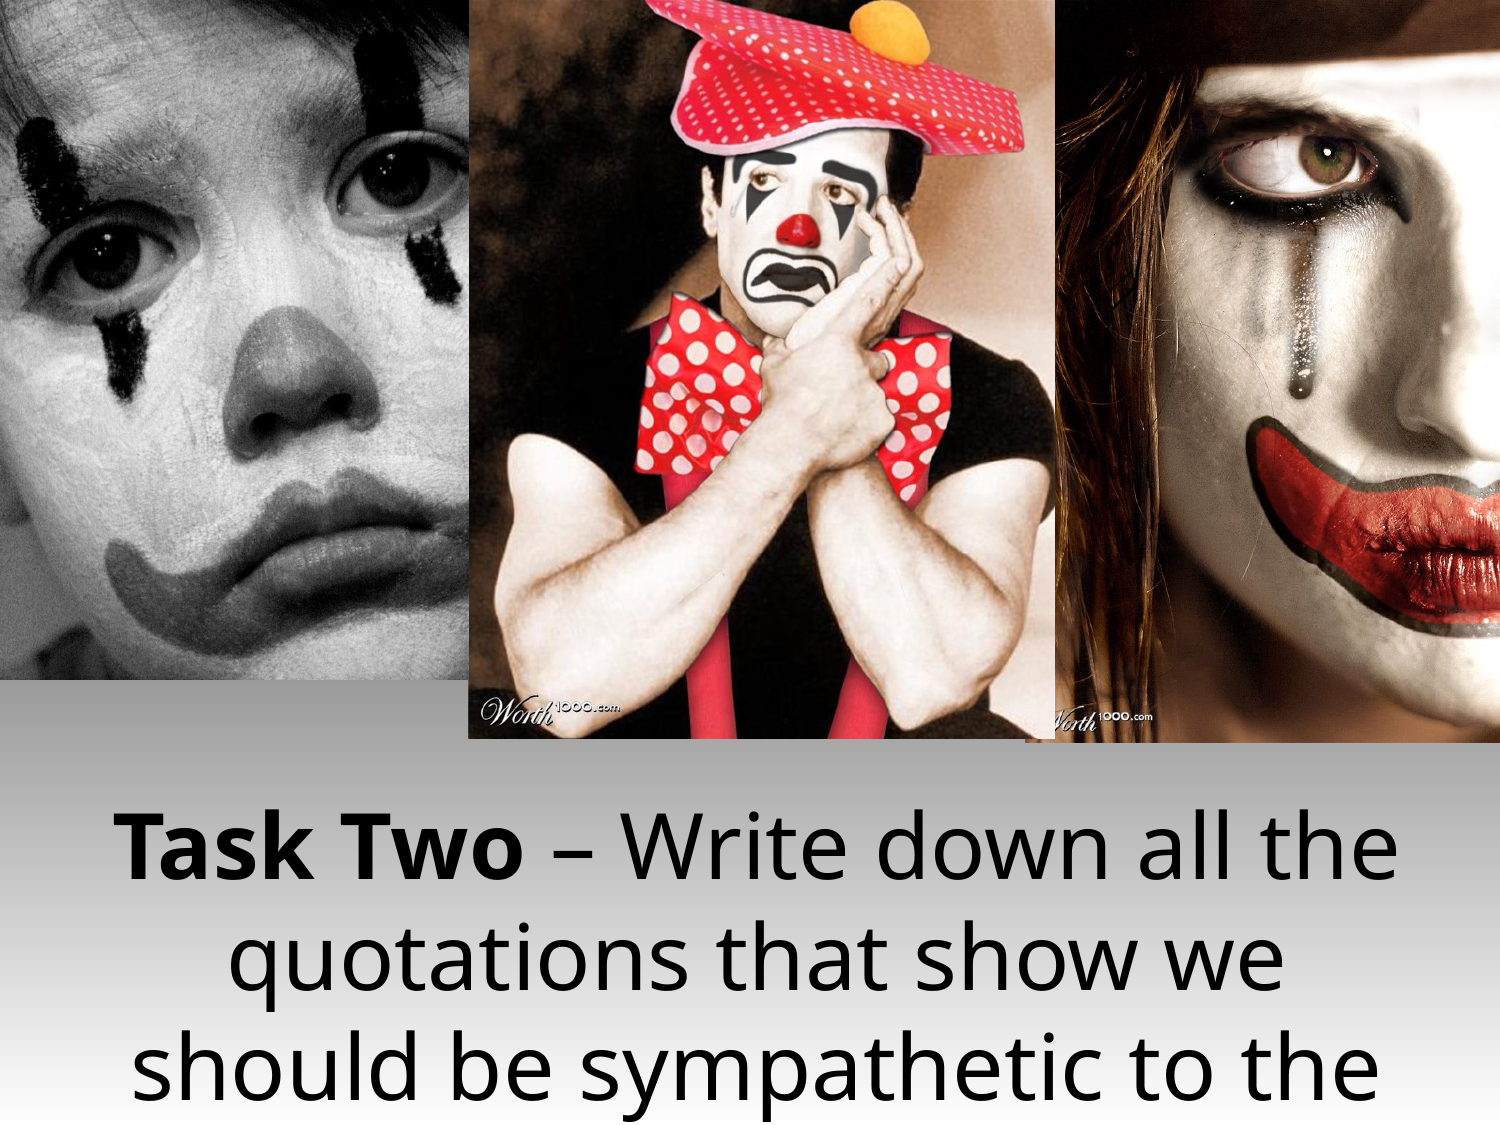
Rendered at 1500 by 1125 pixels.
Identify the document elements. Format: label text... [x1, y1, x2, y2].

title Task Two – Write down all the quotations that show we should be sympathetic to the clown punk. [82, 773, 1432, 1125]
picture [0, 0, 1500, 743]
